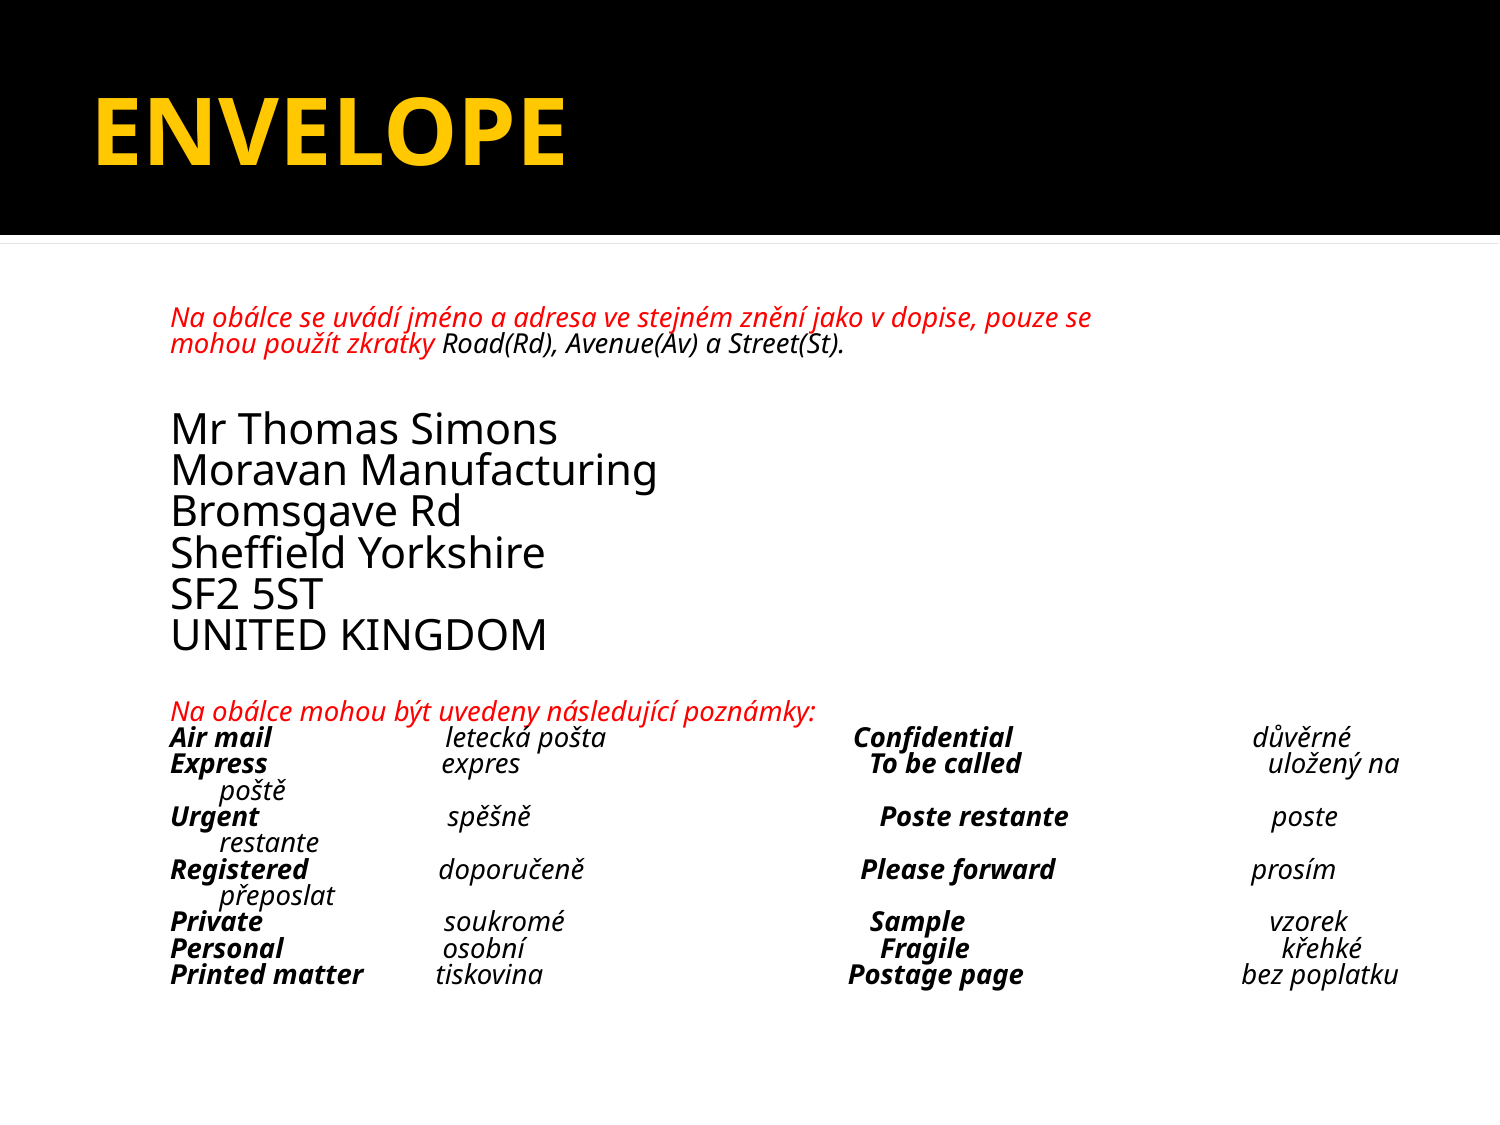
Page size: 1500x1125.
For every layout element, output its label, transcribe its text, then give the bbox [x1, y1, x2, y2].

list Na obálce se uvádí jméno a adresa ve stejném znění jako v dopise, pouze se mohou použít zkratky Road(Rd), Avenue(Av) a Street(St). Mr Thomas Simons Moravan Manufacturing Bromsgave Rd Sheffield Yorkshire SF2 5ST UNITED KINGDOM Na obálce mohou být uvedeny následující poznámky: Air mail letecká pošta Confidential důvěrné Express expres To be called uložený na poště Urgent spěšně Poste restante poste restante Registered doporučeně Please forward prosím přeposlat Private soukromé Sample vzorek Personal osobní Fragile křehké Printed matter tiskovina Postage page bez poplatku [75, 291, 1426, 1051]
title ENVELOPE [75, 25, 1426, 232]
